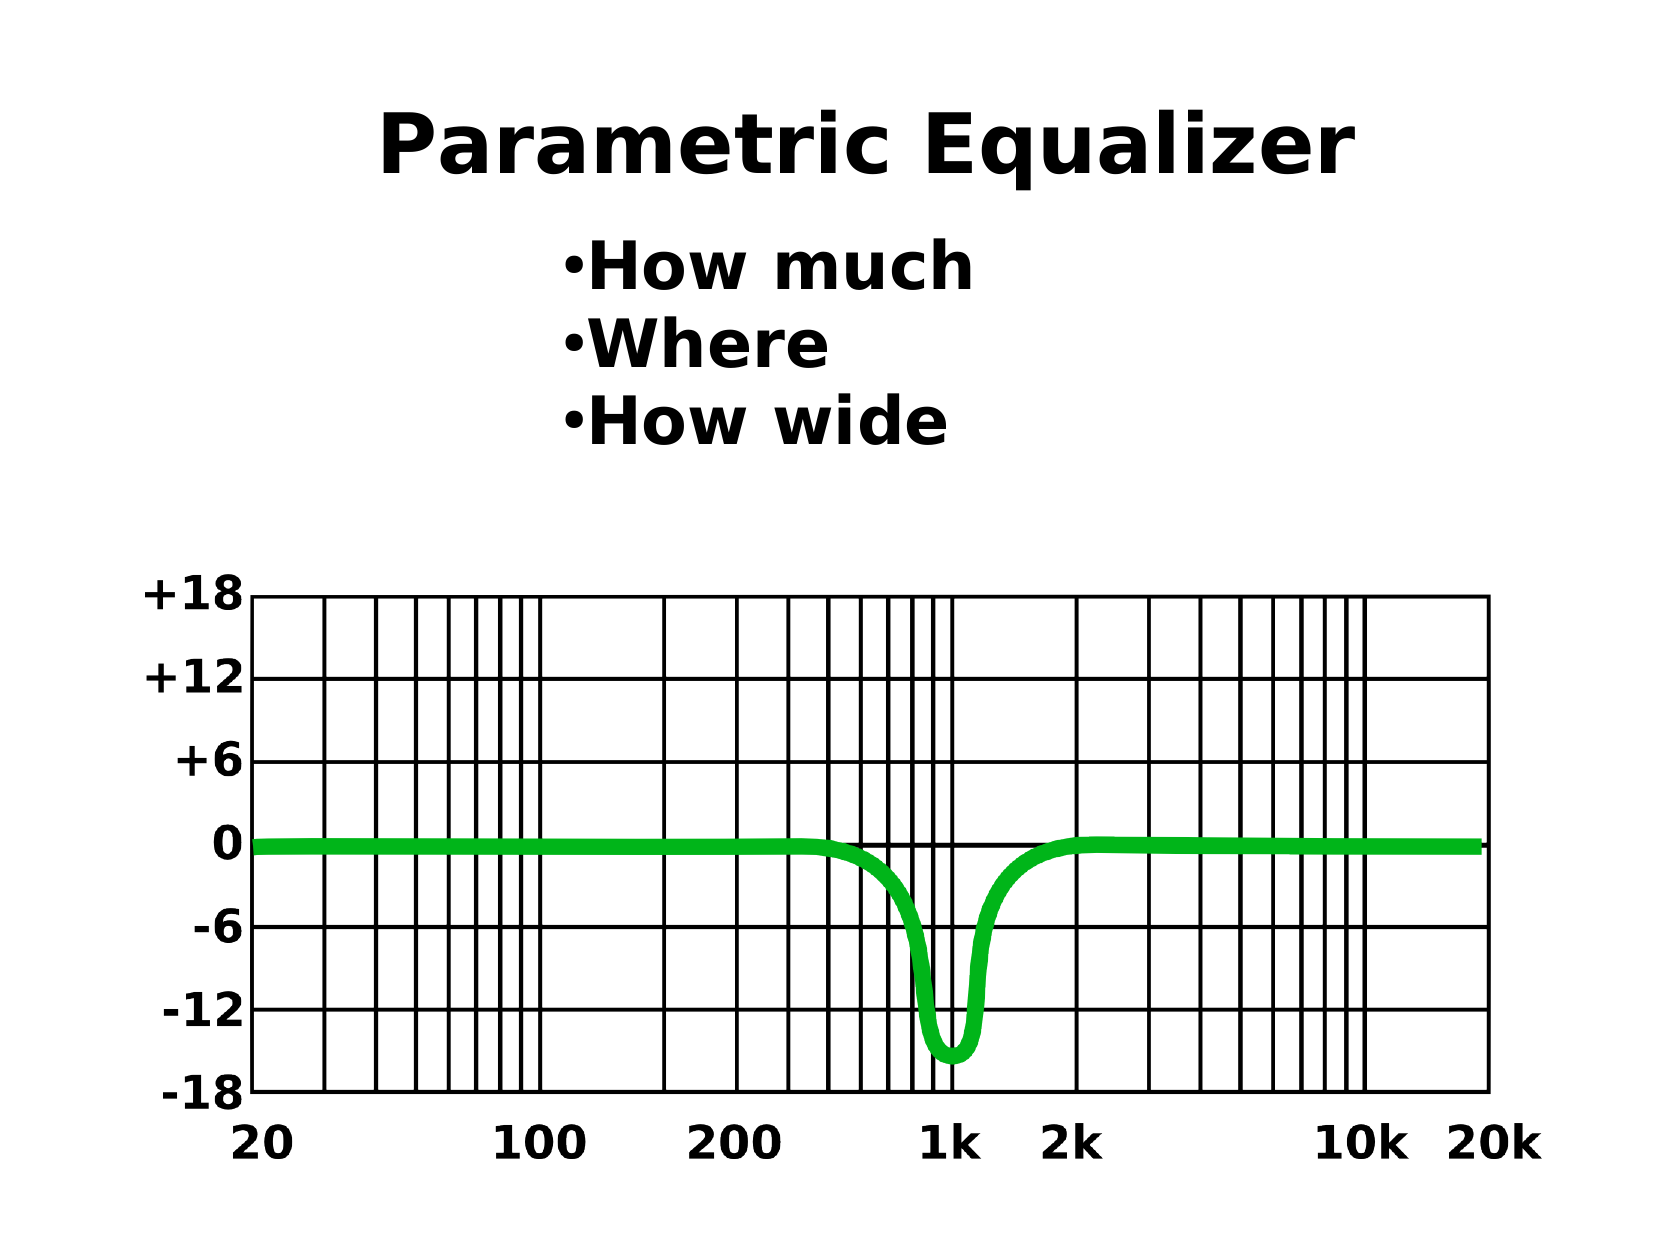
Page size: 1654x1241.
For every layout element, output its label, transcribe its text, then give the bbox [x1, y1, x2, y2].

picture [145, 574, 1542, 1159]
text_box Parametric Equalizer [376, 47, 1581, 243]
text_box How much Where How wide [562, 187, 1201, 501]
